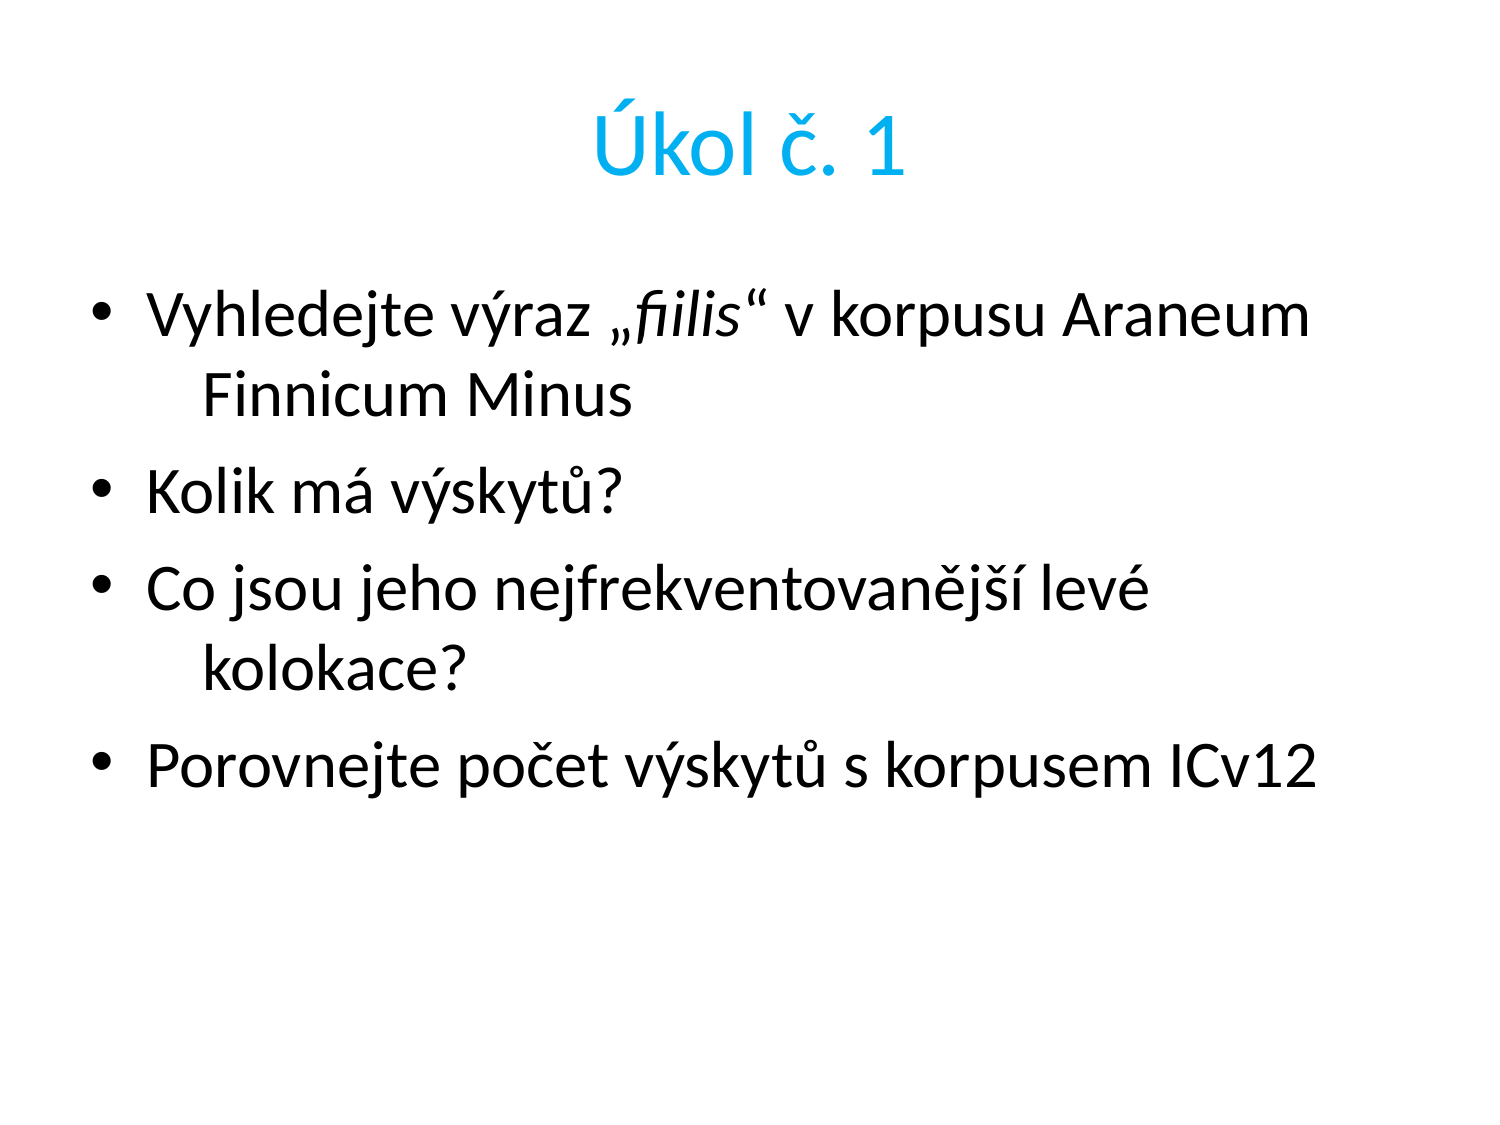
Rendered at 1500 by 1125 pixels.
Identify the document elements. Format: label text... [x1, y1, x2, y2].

list Vyhledejte výraz „fiilis“ v korpusu Araneum Finnicum Minus Kolik má výskytů? Co jsou jeho nejfrekventovanější levé kolokace? Porovnejte počet výskytů s korpusem ICv12 [75, 262, 1426, 1005]
title Úkol č. 1 [75, 45, 1426, 233]
